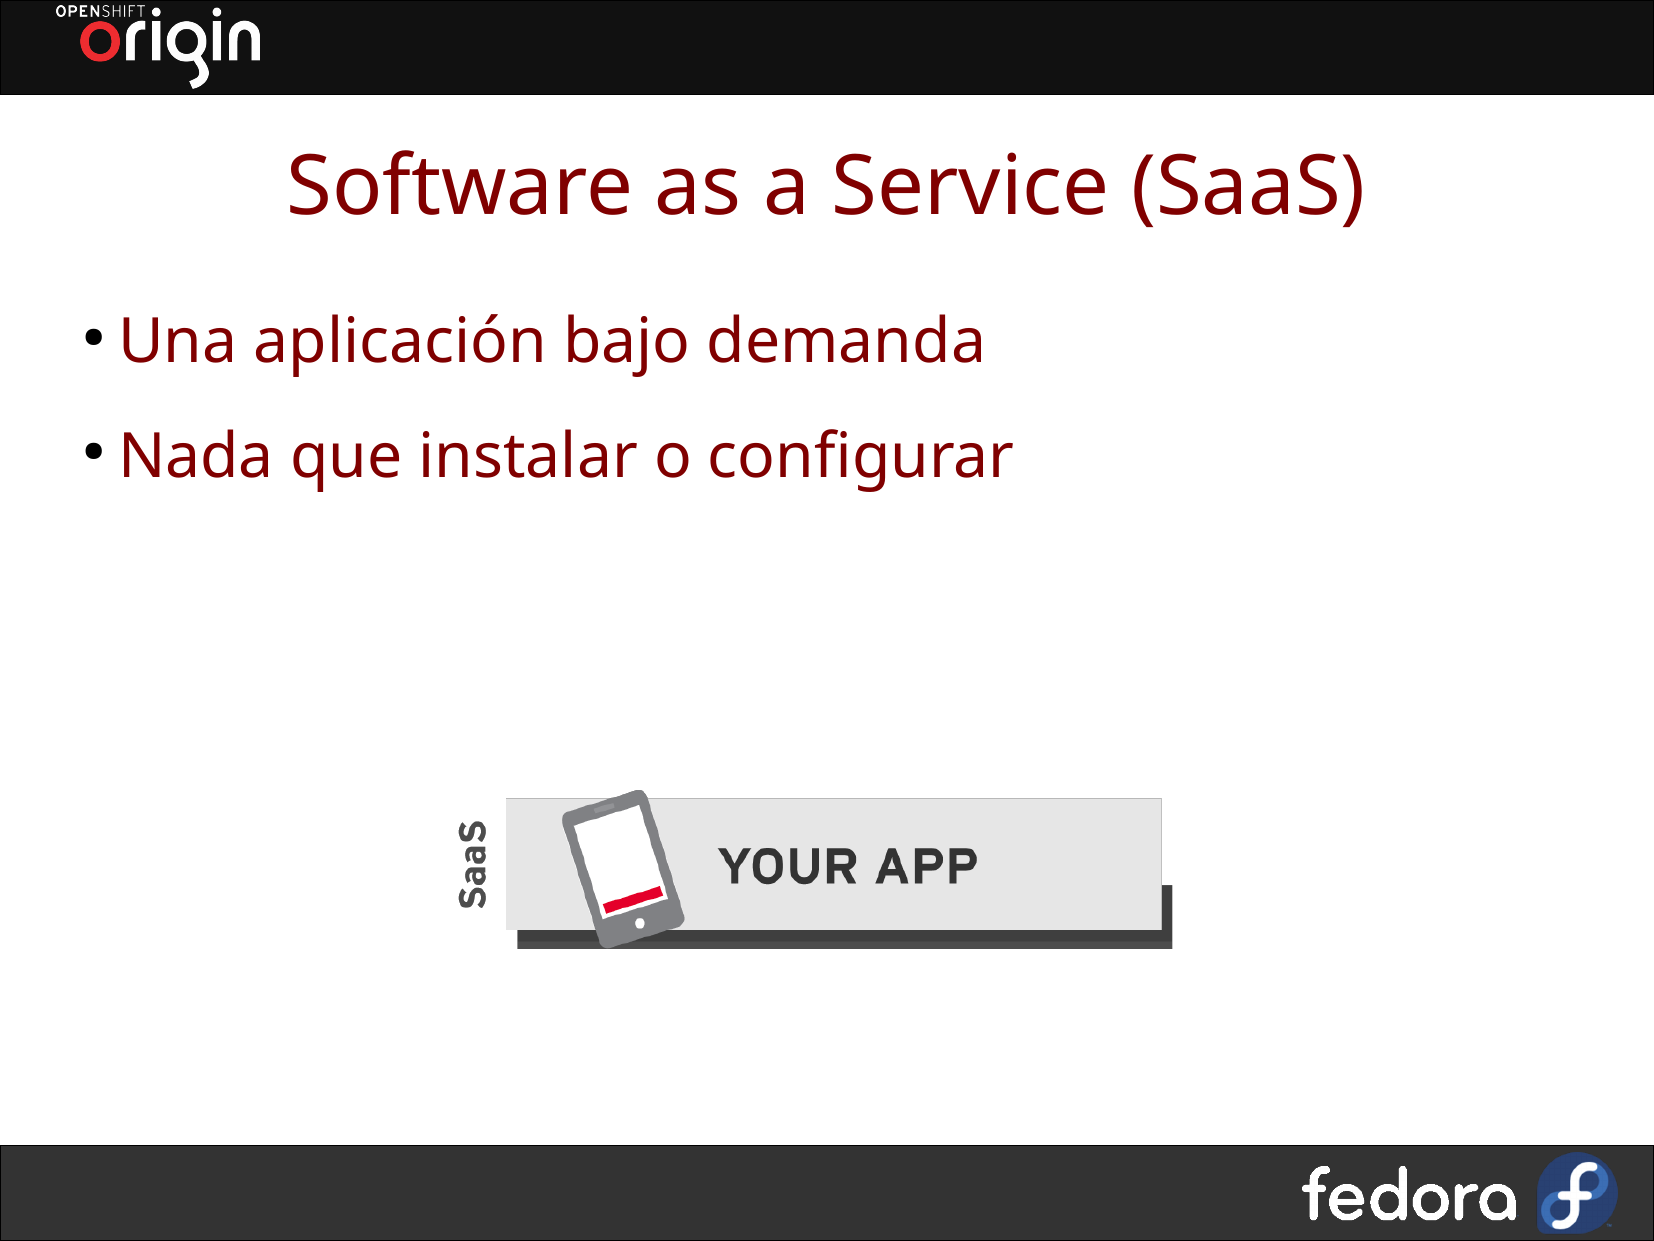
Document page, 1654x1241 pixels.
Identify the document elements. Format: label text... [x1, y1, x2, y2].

picture [56, 5, 260, 89]
picture [453, 778, 1201, 949]
title Software as a Service (SaaS) [82, 78, 1571, 287]
picture [1299, 1151, 1619, 1235]
subtitle Una aplicación bajo demanda Nada que instalar o configurar [82, 296, 1571, 1099]
